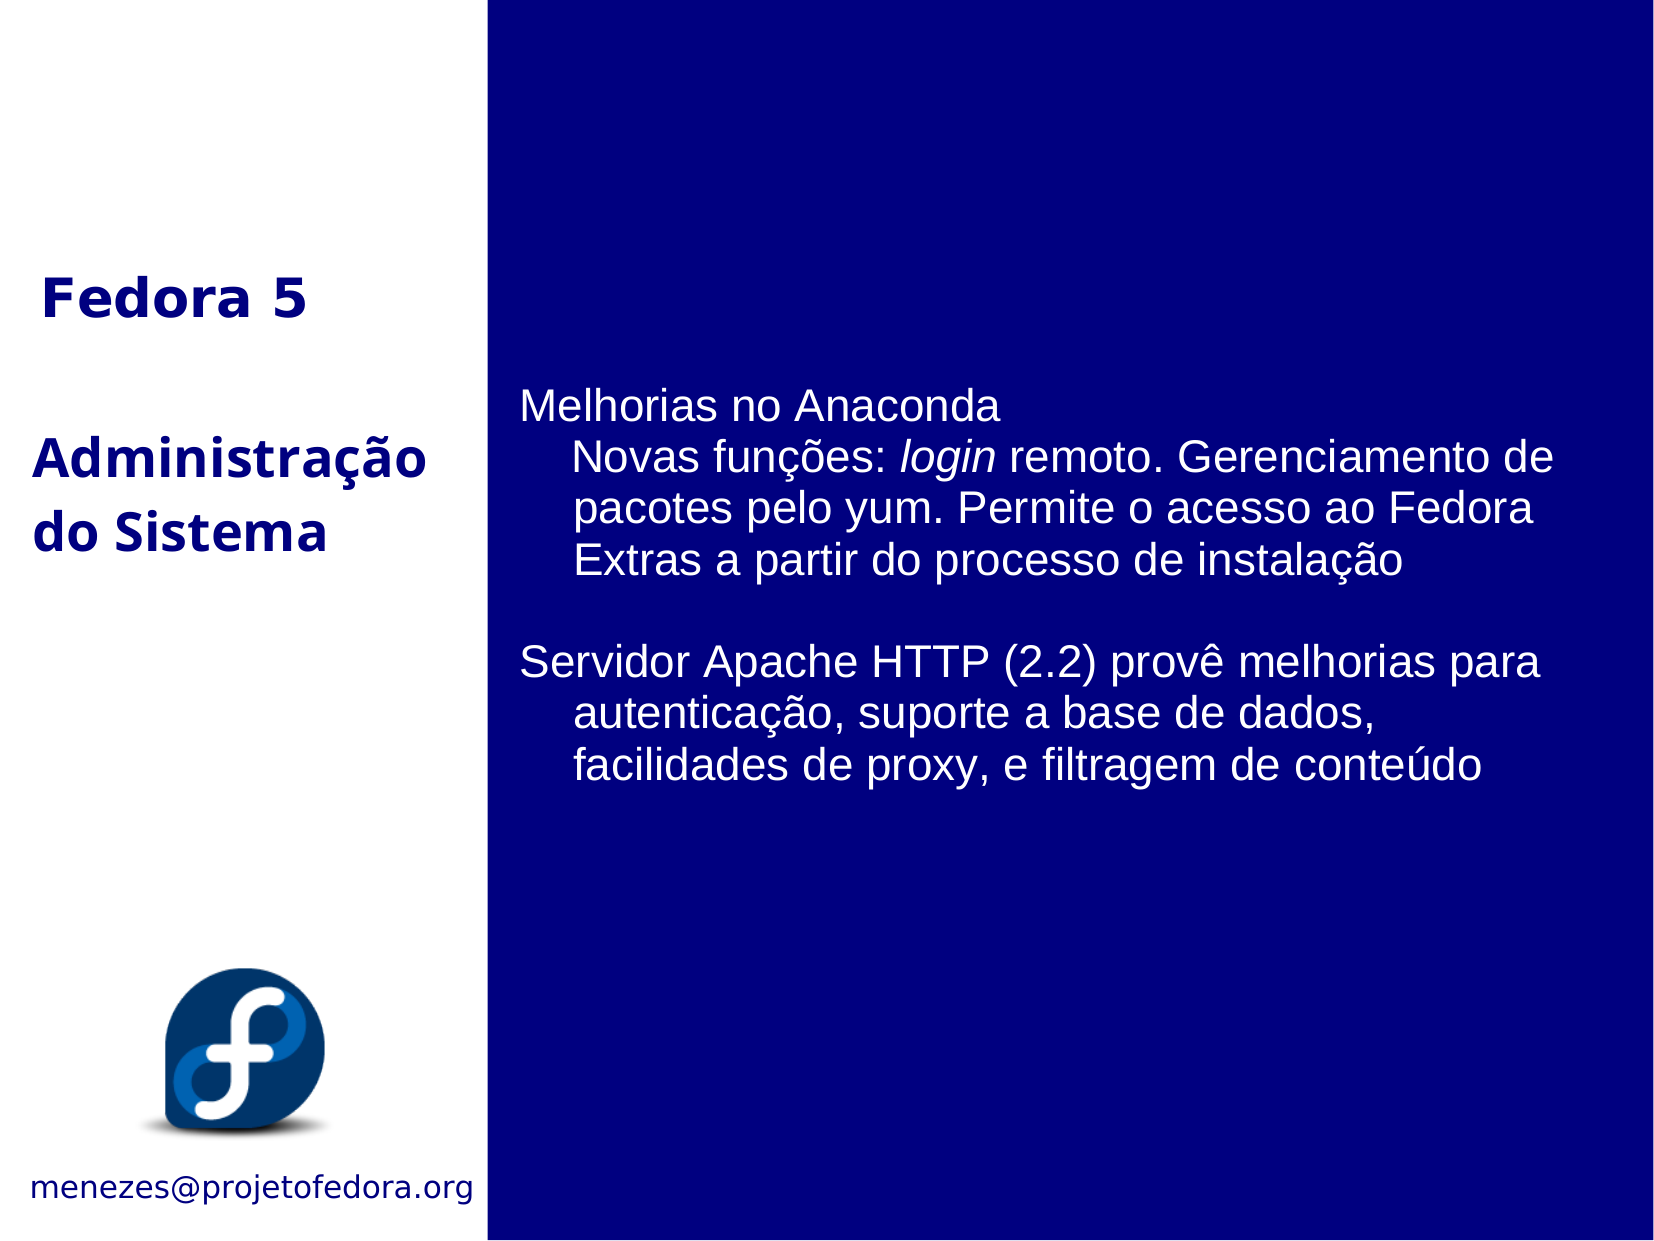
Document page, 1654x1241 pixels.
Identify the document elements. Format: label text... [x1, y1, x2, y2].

text_box Melhorias no Anaconda Novas funções: login remoto. Gerenciamento de pacotes pelo yum. Permite o acesso ao Fedora Extras a partir do processo de instalação Servidor Apache HTTP (2.2) provê melhorias para autenticação, suporte a base de dados, facilidades de proxy, e filtragem de conteúdo [487, 320, 1621, 846]
text_box Fedora 5 [25, 259, 325, 338]
text_box Administração do Sistema [0, 412, 488, 567]
picture [132, 967, 339, 1141]
